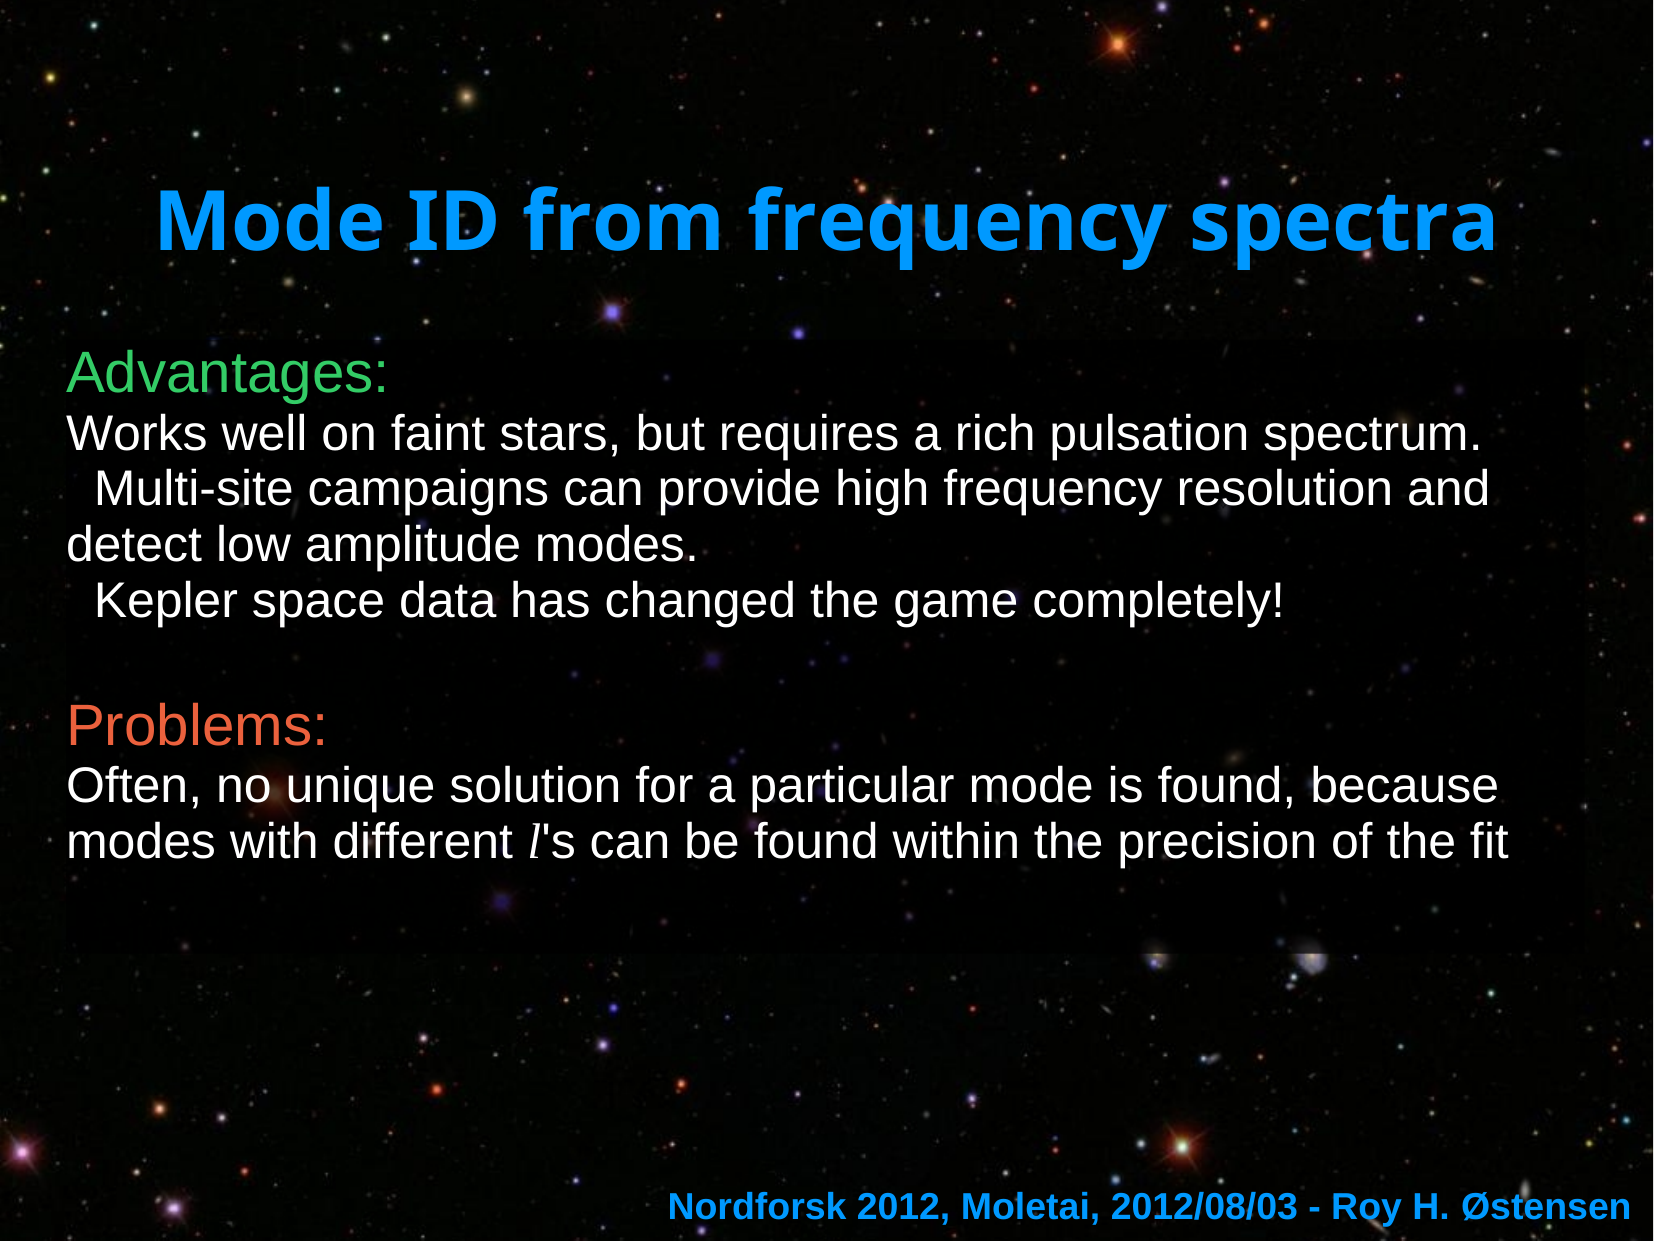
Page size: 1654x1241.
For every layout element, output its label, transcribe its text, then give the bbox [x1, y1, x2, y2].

picture [0, 0, 1654, 1241]
list Advantages: Works well on faint stars, but requires a rich pulsation spectrum. Multi-site campaigns can provide high frequency resolution and detect low amplitude modes. Kepler space data has changed the game completely! Problems: Often, no unique solution for a particular mode is found, because modes with different l's can be found within the precision of the fit [66, 339, 1585, 954]
title Mode ID from frequency spectra [121, 114, 1534, 322]
